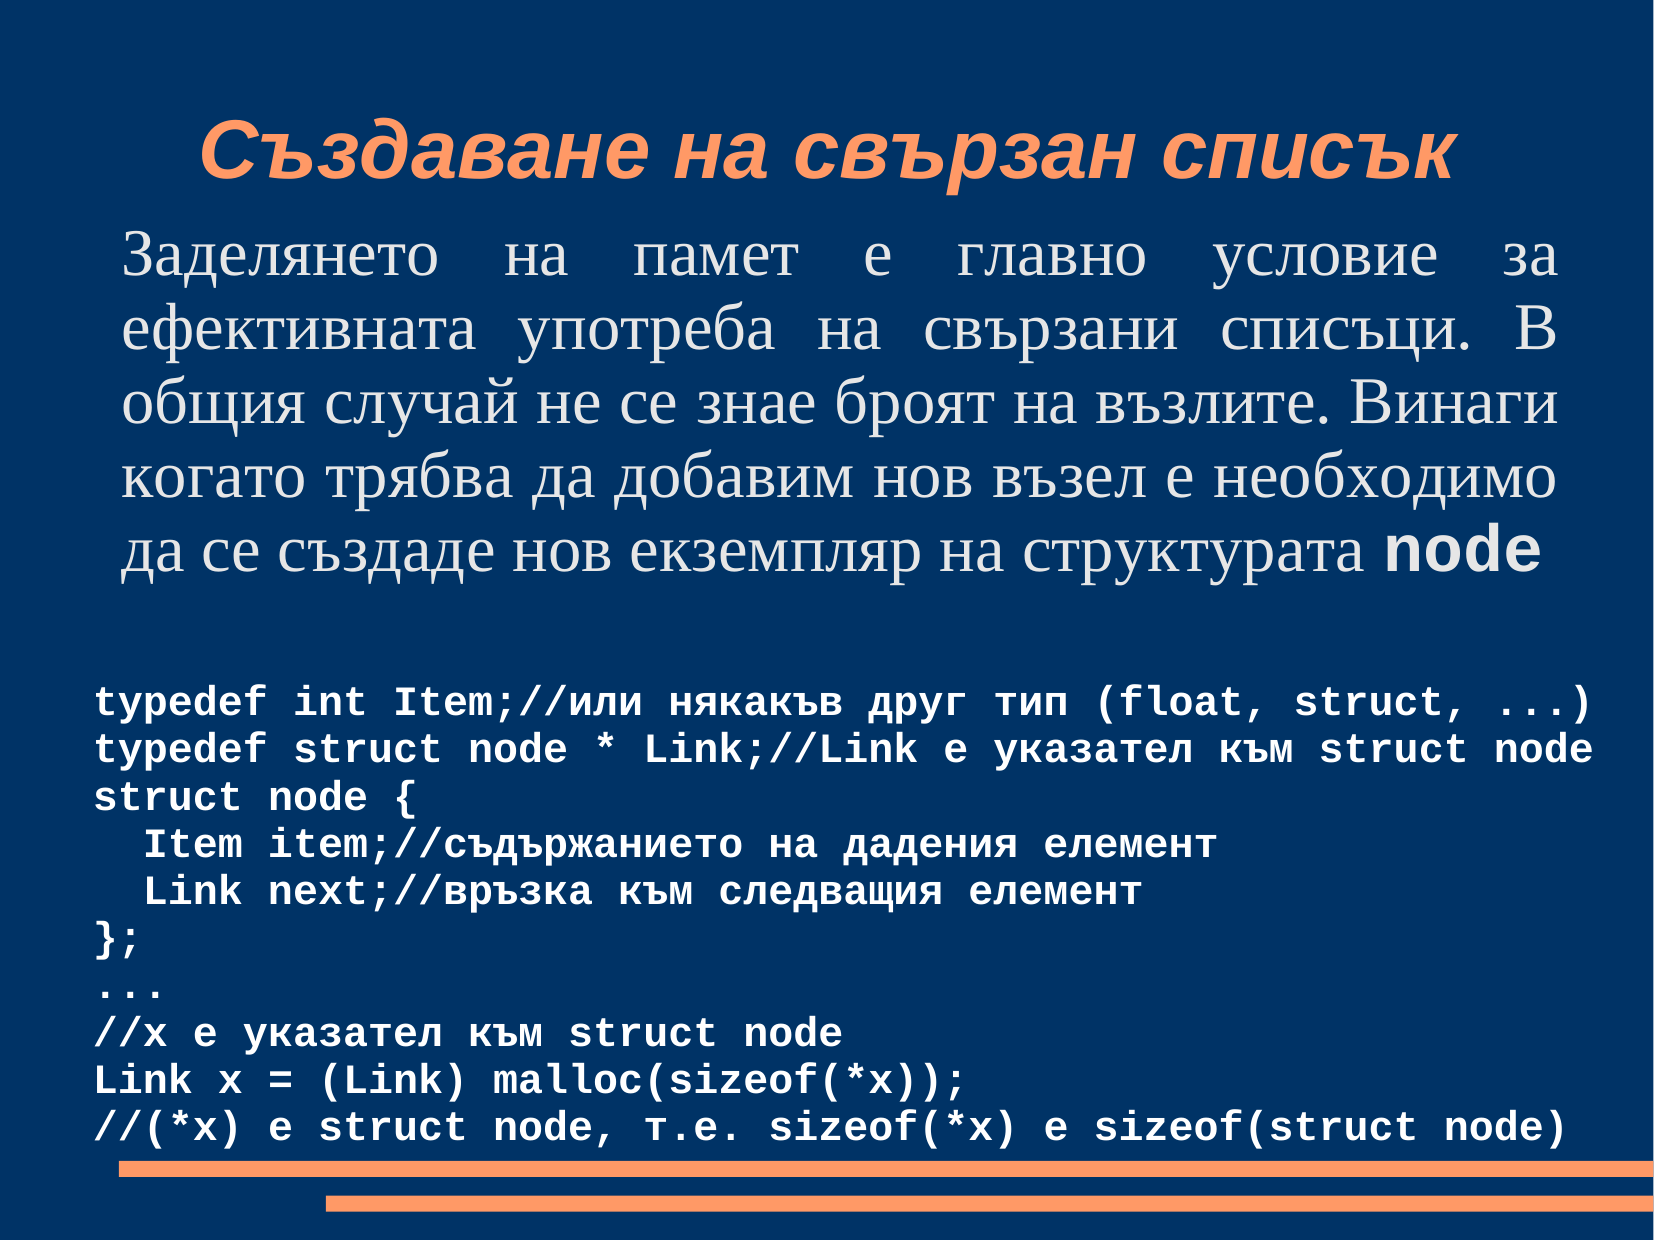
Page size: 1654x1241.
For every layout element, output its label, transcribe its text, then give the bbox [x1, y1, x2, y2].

list Заделянето на памет е главно условие за ефективната употреба на свързани списъци. В общия случай не се знае броят на възлите. Винаги когато трябва да добавим нов възел е необходимо да се създаде нов екземпляр на структурата node [121, 215, 1561, 673]
text_box typedef int Item;//или някакъв друг тип (float, struct, ...) typedef struct node * Link;//Link е указател към struct node struct node { Item item;//съдържанието на дадения елемент Link next;//връзка към следващия елемент }; ... //x е указател към struct node Link x = (Link) malloc(sizeof(*x)); //(*x) e struct node, т.е. sizeof(*x) е sizeof(struct node) [78, 673, 1647, 1166]
title Създаване на свързан списък [121, 46, 1534, 215]
